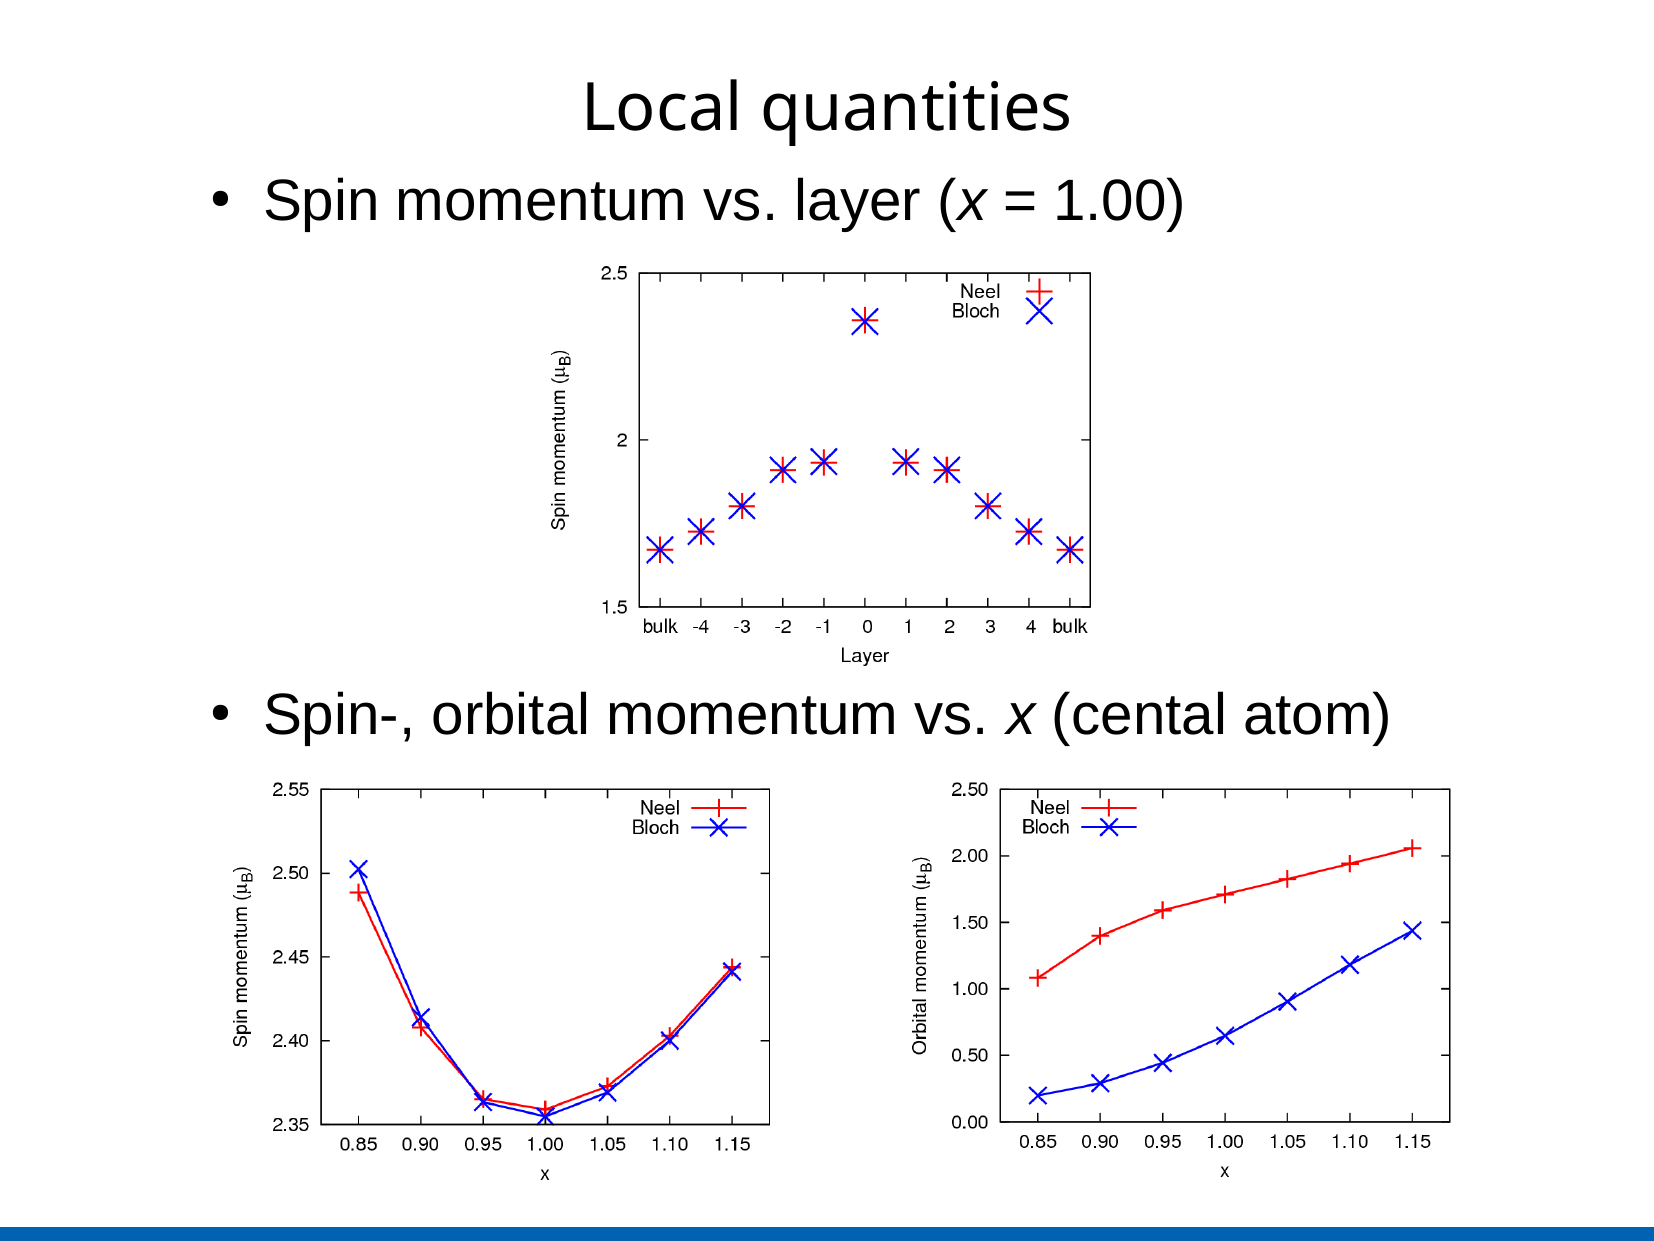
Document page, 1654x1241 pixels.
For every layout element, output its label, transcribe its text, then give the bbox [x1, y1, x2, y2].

picture [525, 250, 1117, 668]
list Spin momentum vs. layer (x = 1.00) [121, 167, 1534, 266]
title Local quantities [121, 37, 1534, 167]
picture [885, 767, 1477, 1182]
picture [206, 767, 798, 1185]
list Spin-, orbital momentum vs. x (cental atom) [121, 681, 1534, 780]
